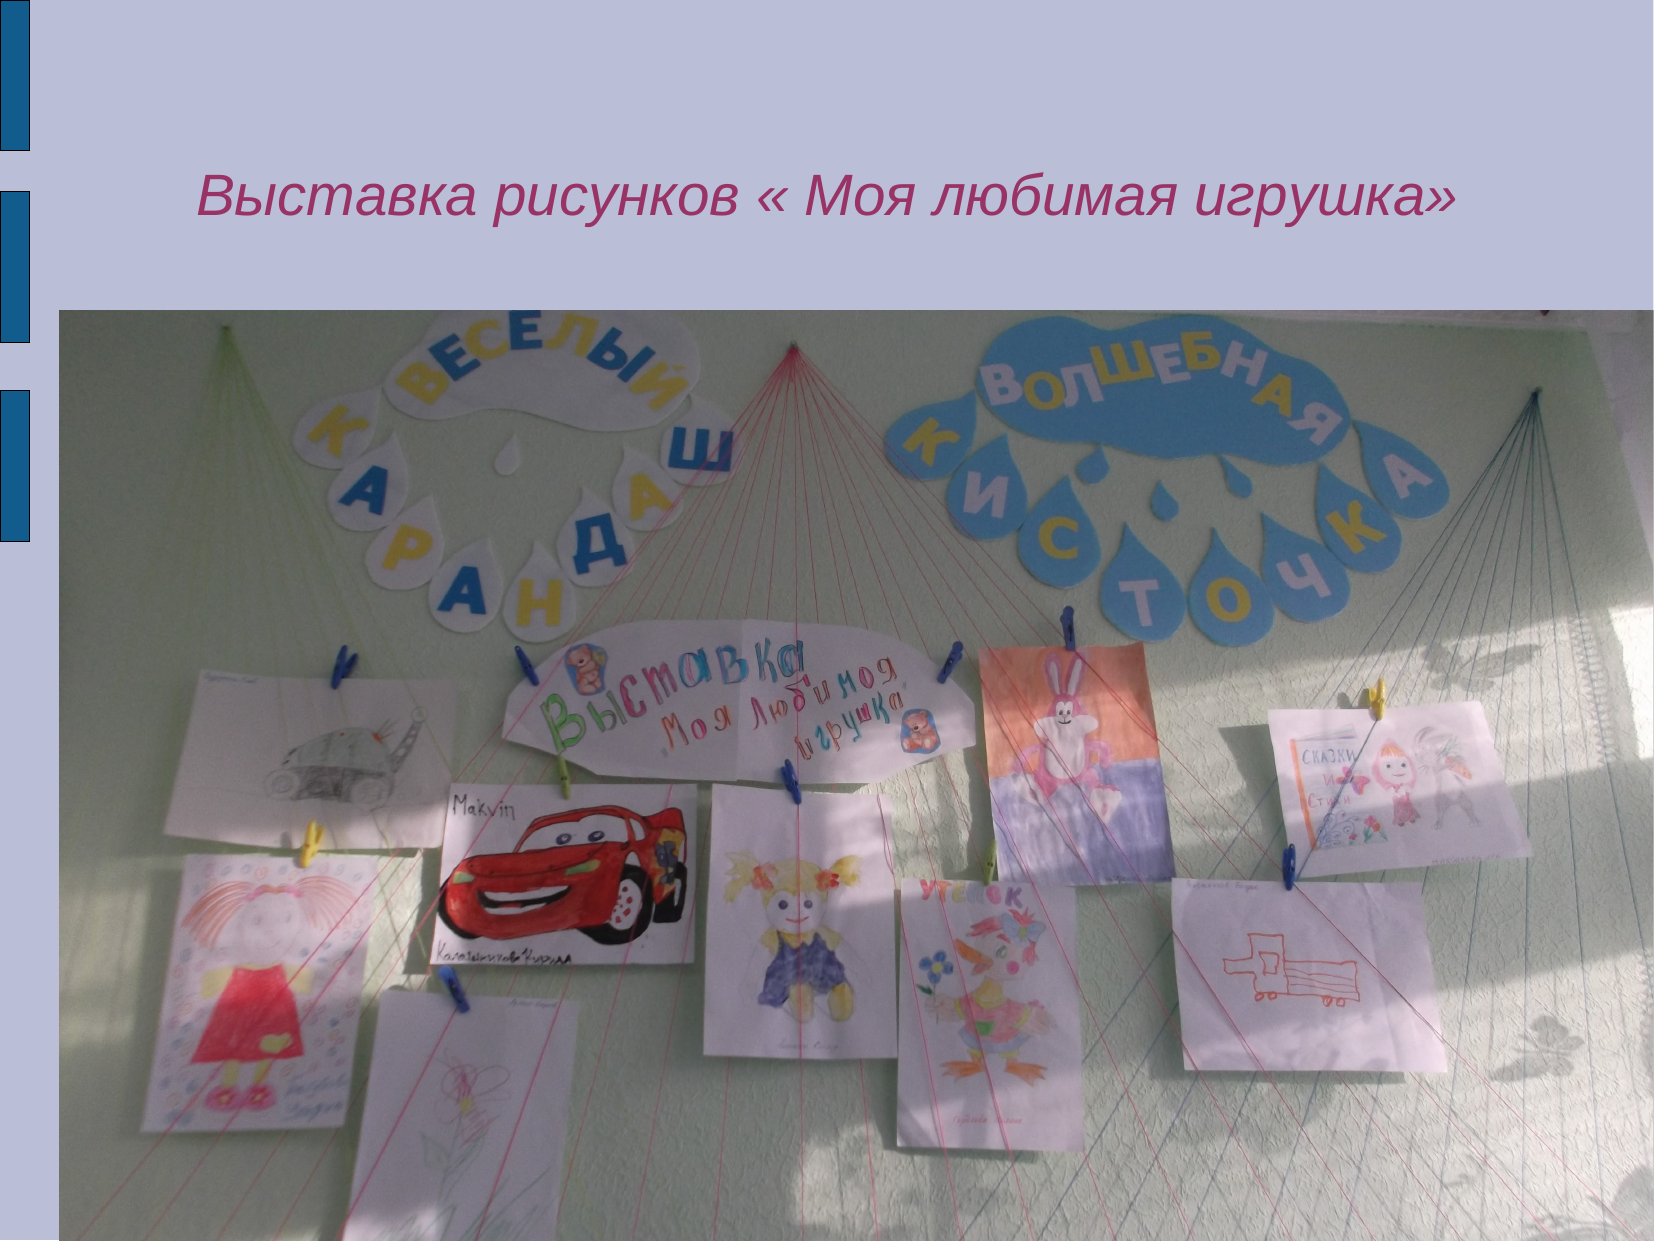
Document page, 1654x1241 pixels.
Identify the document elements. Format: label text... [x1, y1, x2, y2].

title Выставка рисунков « Моя любимая игрушка» [121, 98, 1534, 291]
picture [59, 310, 1654, 1241]
